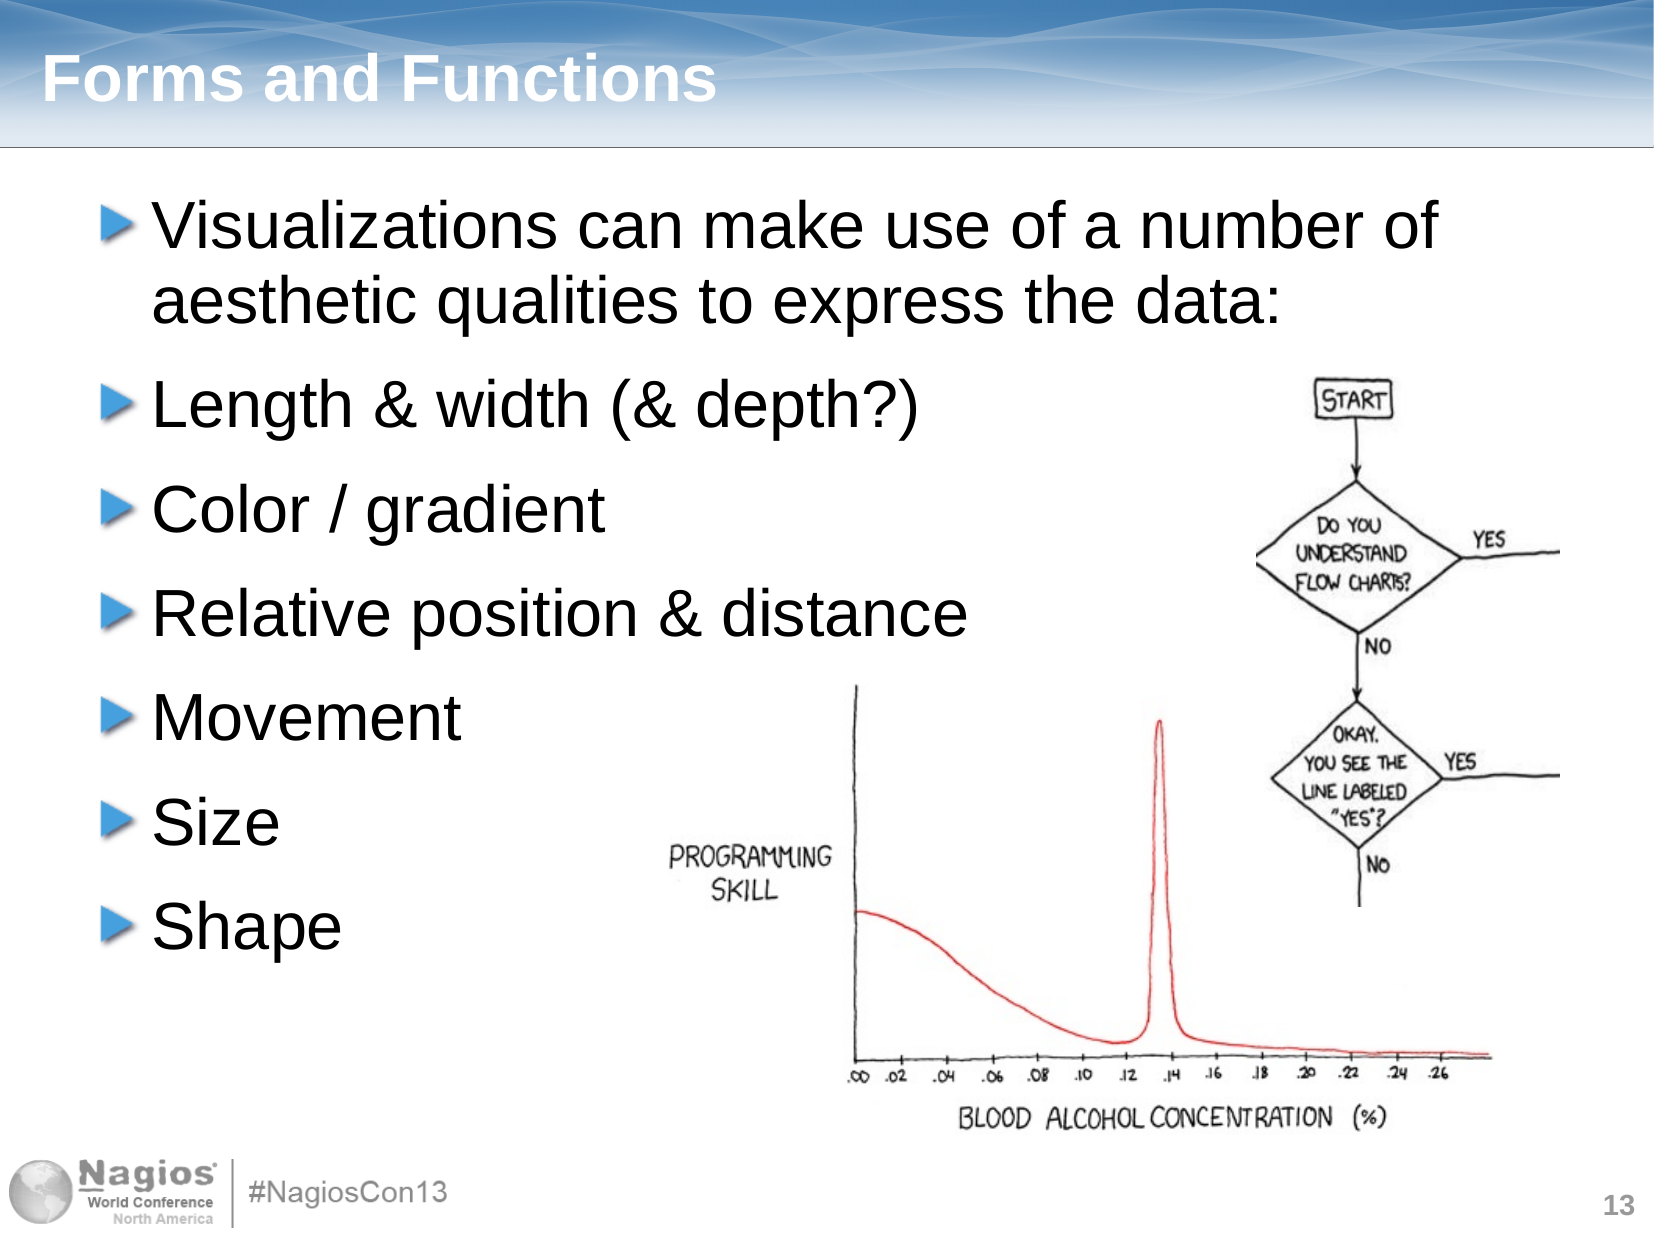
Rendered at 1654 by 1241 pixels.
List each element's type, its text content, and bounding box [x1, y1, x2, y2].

picture [9, 1159, 453, 1228]
title Forms and Functions [41, 29, 1248, 127]
picture [0, 0, 1654, 147]
picture [643, 672, 1617, 1135]
list Visualizations can make use of a number of aesthetic qualities to express the data: Length & width (& depth?) Color / gradient Relative position & distance Movement Size Shape [80, 188, 1569, 1069]
picture [1256, 336, 1560, 907]
